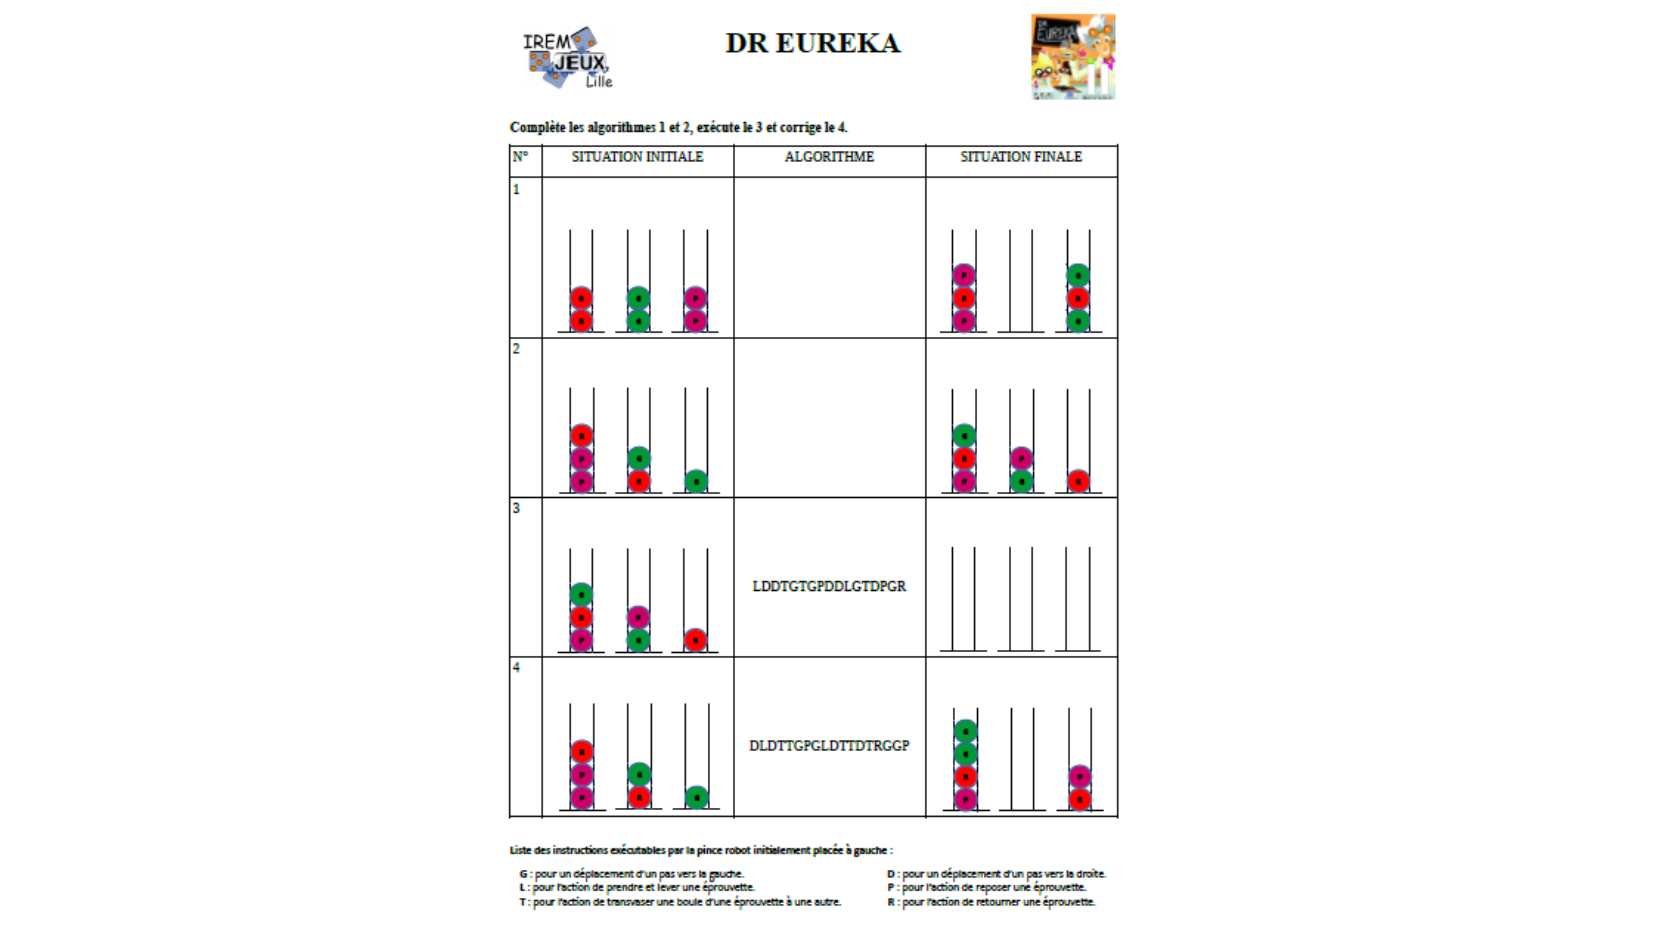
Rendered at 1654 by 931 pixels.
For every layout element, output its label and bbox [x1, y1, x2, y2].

picture [490, 11, 1132, 931]
